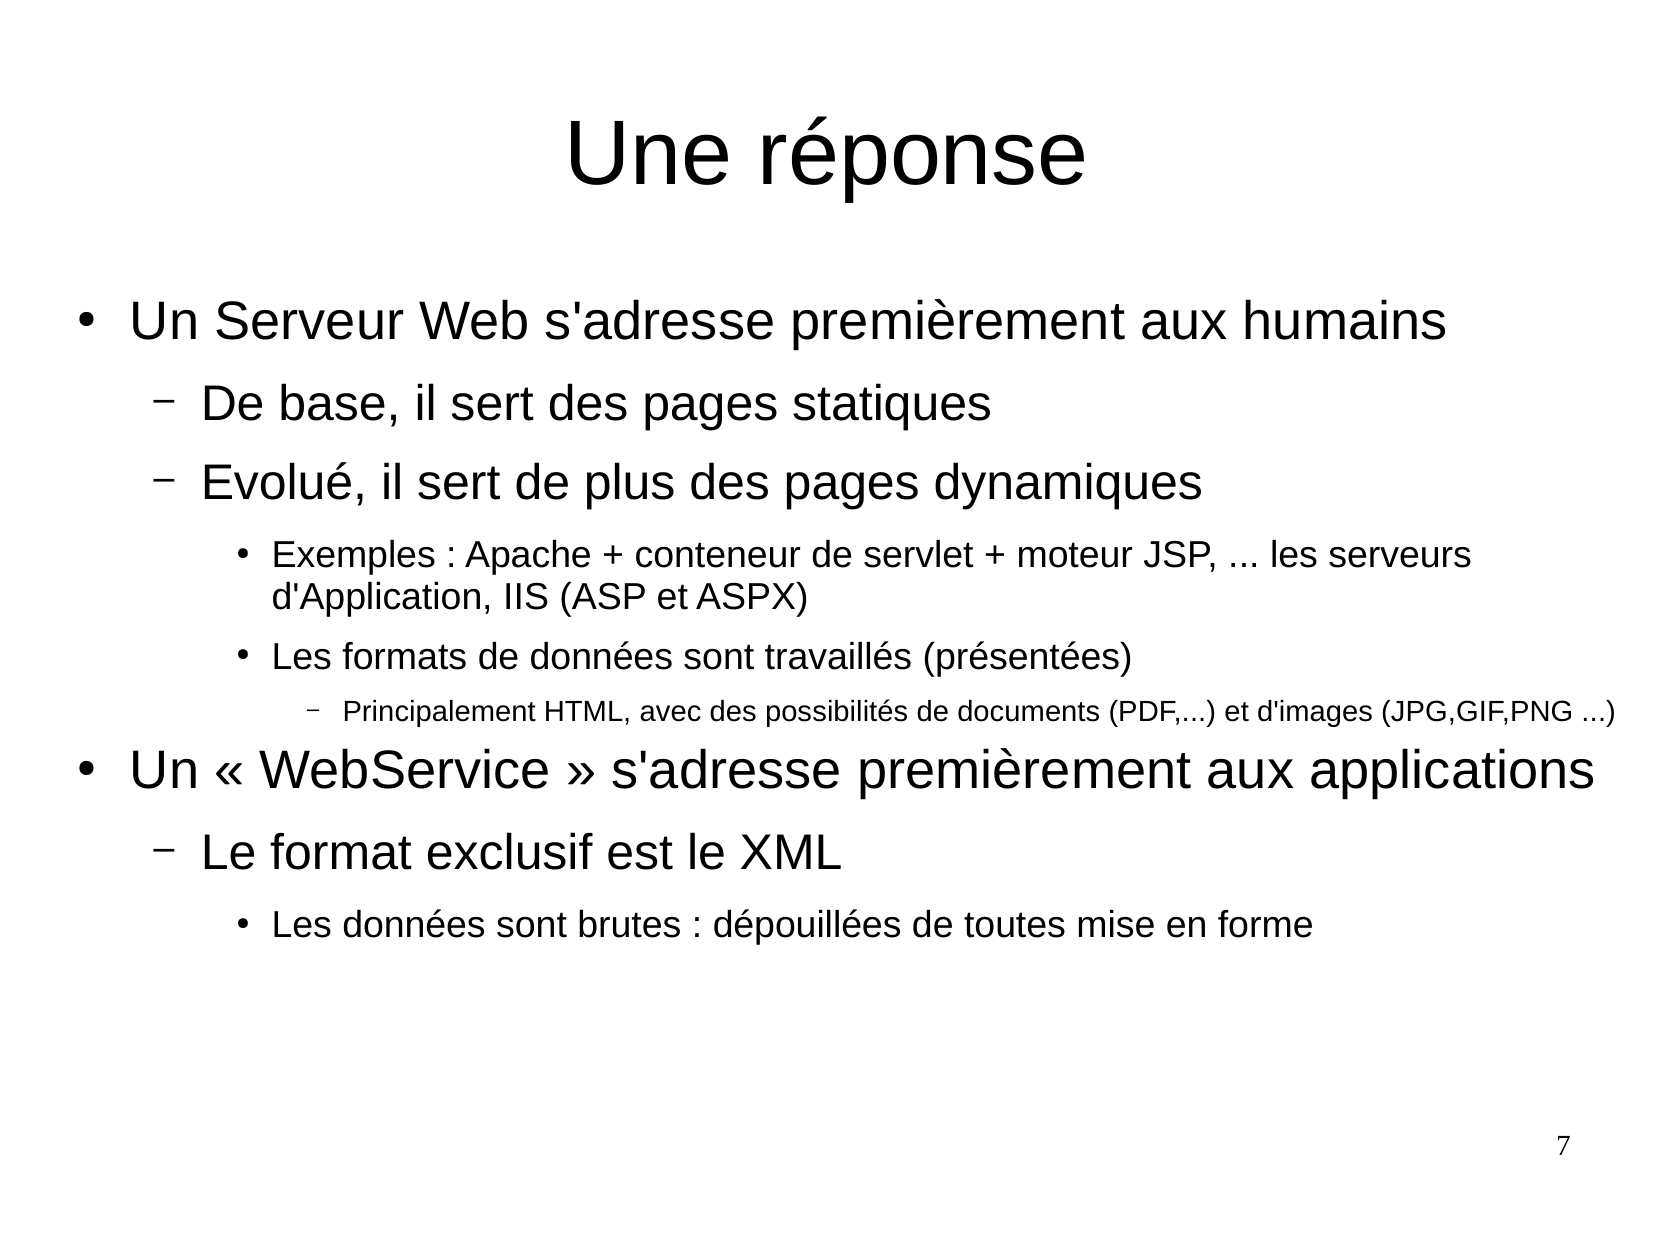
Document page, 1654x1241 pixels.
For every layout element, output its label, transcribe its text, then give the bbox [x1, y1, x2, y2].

list Un Serveur Web s'adresse premièrement aux humains De base, il sert des pages statiques Evolué, il sert de plus des pages dynamiques Exemples : Apache + conteneur de servlet + moteur JSP, ... les serveurs d'Application, IIS (ASP et ASPX) Les formats de données sont travaillés (présentées) Principalement HTML, avec des possibilités de documents (PDF,...) et d'images (JPG,GIF,PNG ...) Un « WebService » s'adresse premièrement aux applications Le format exclusif est le XML Les données sont brutes : dépouillées de toutes mise en forme [59, 290, 1625, 1094]
title Une réponse [82, 56, 1571, 250]
